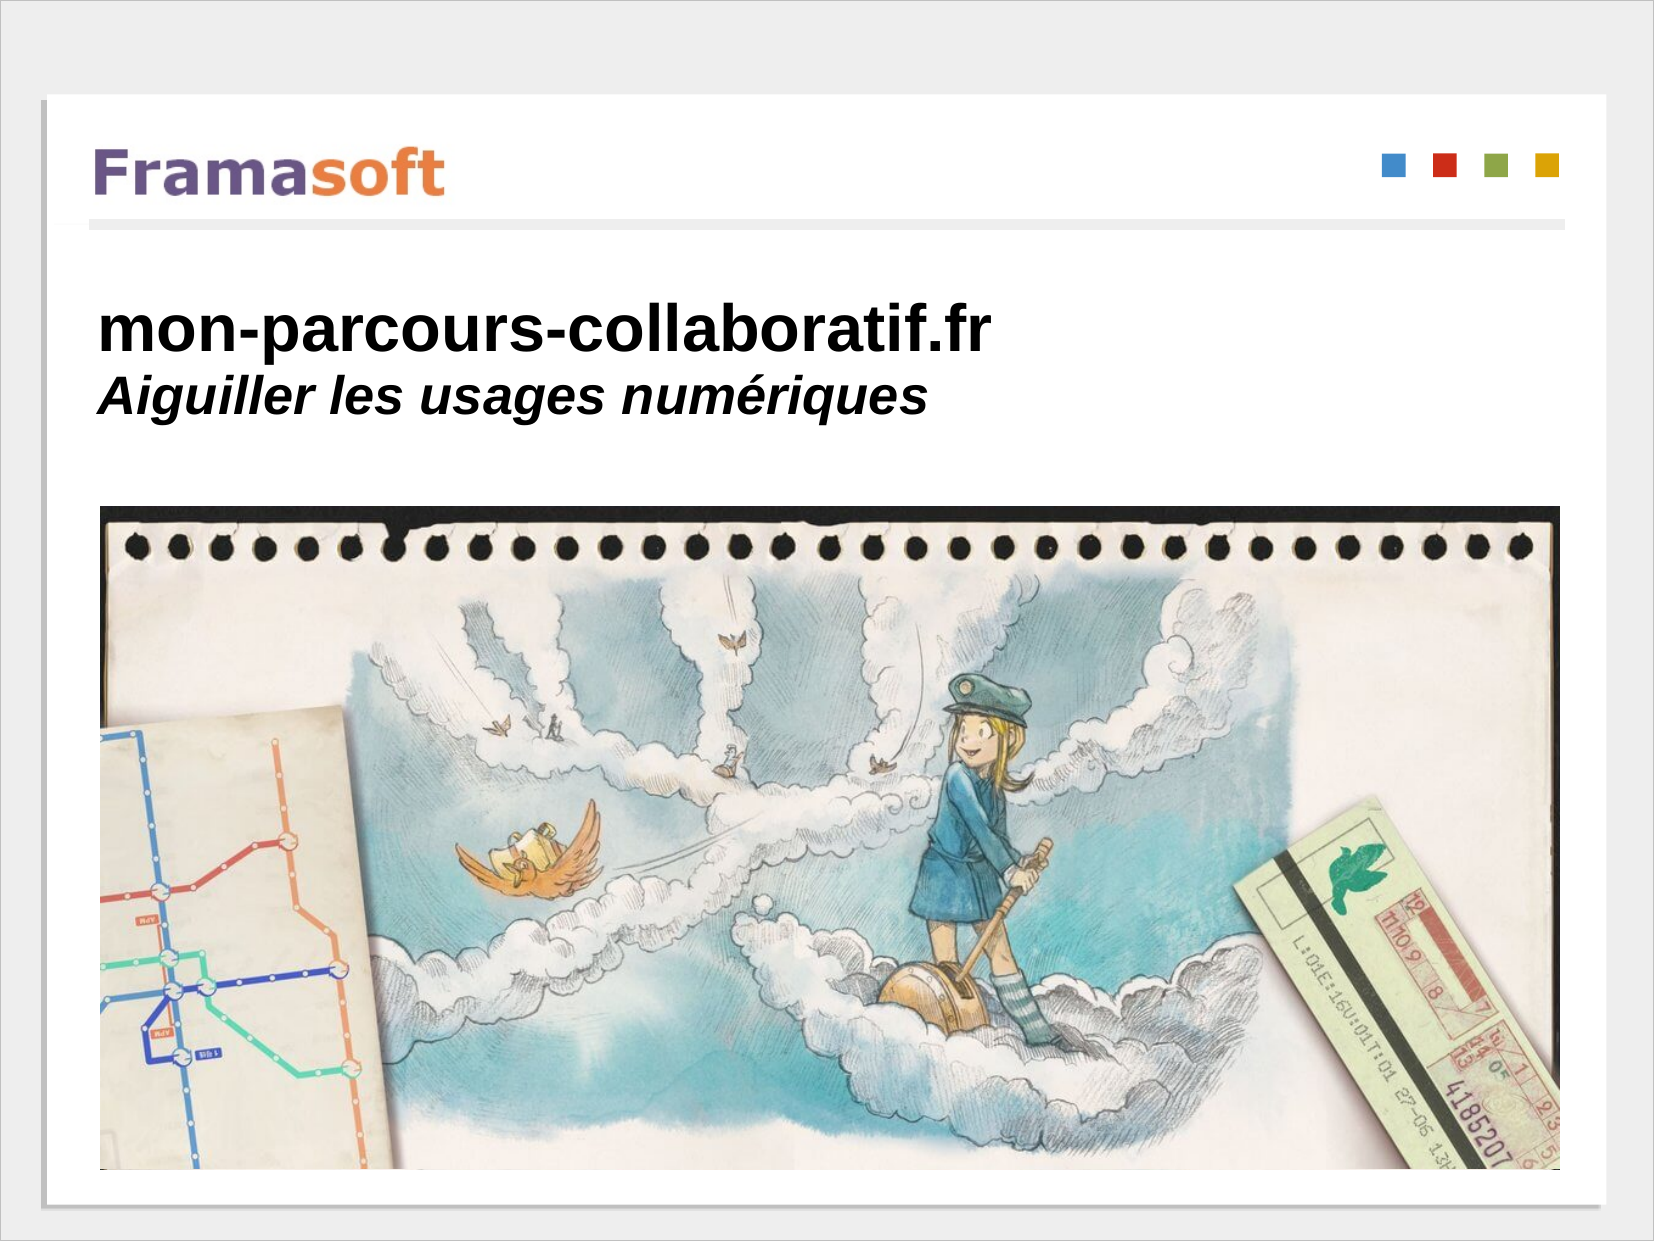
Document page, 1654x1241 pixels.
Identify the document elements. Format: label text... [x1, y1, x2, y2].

picture [54, 104, 508, 225]
text_box mon-parcours-collaboratif.fr Aiguiller les usages numériques [82, 283, 1560, 434]
text_box [0, 0, 1654, 1241]
picture [100, 506, 1560, 1170]
